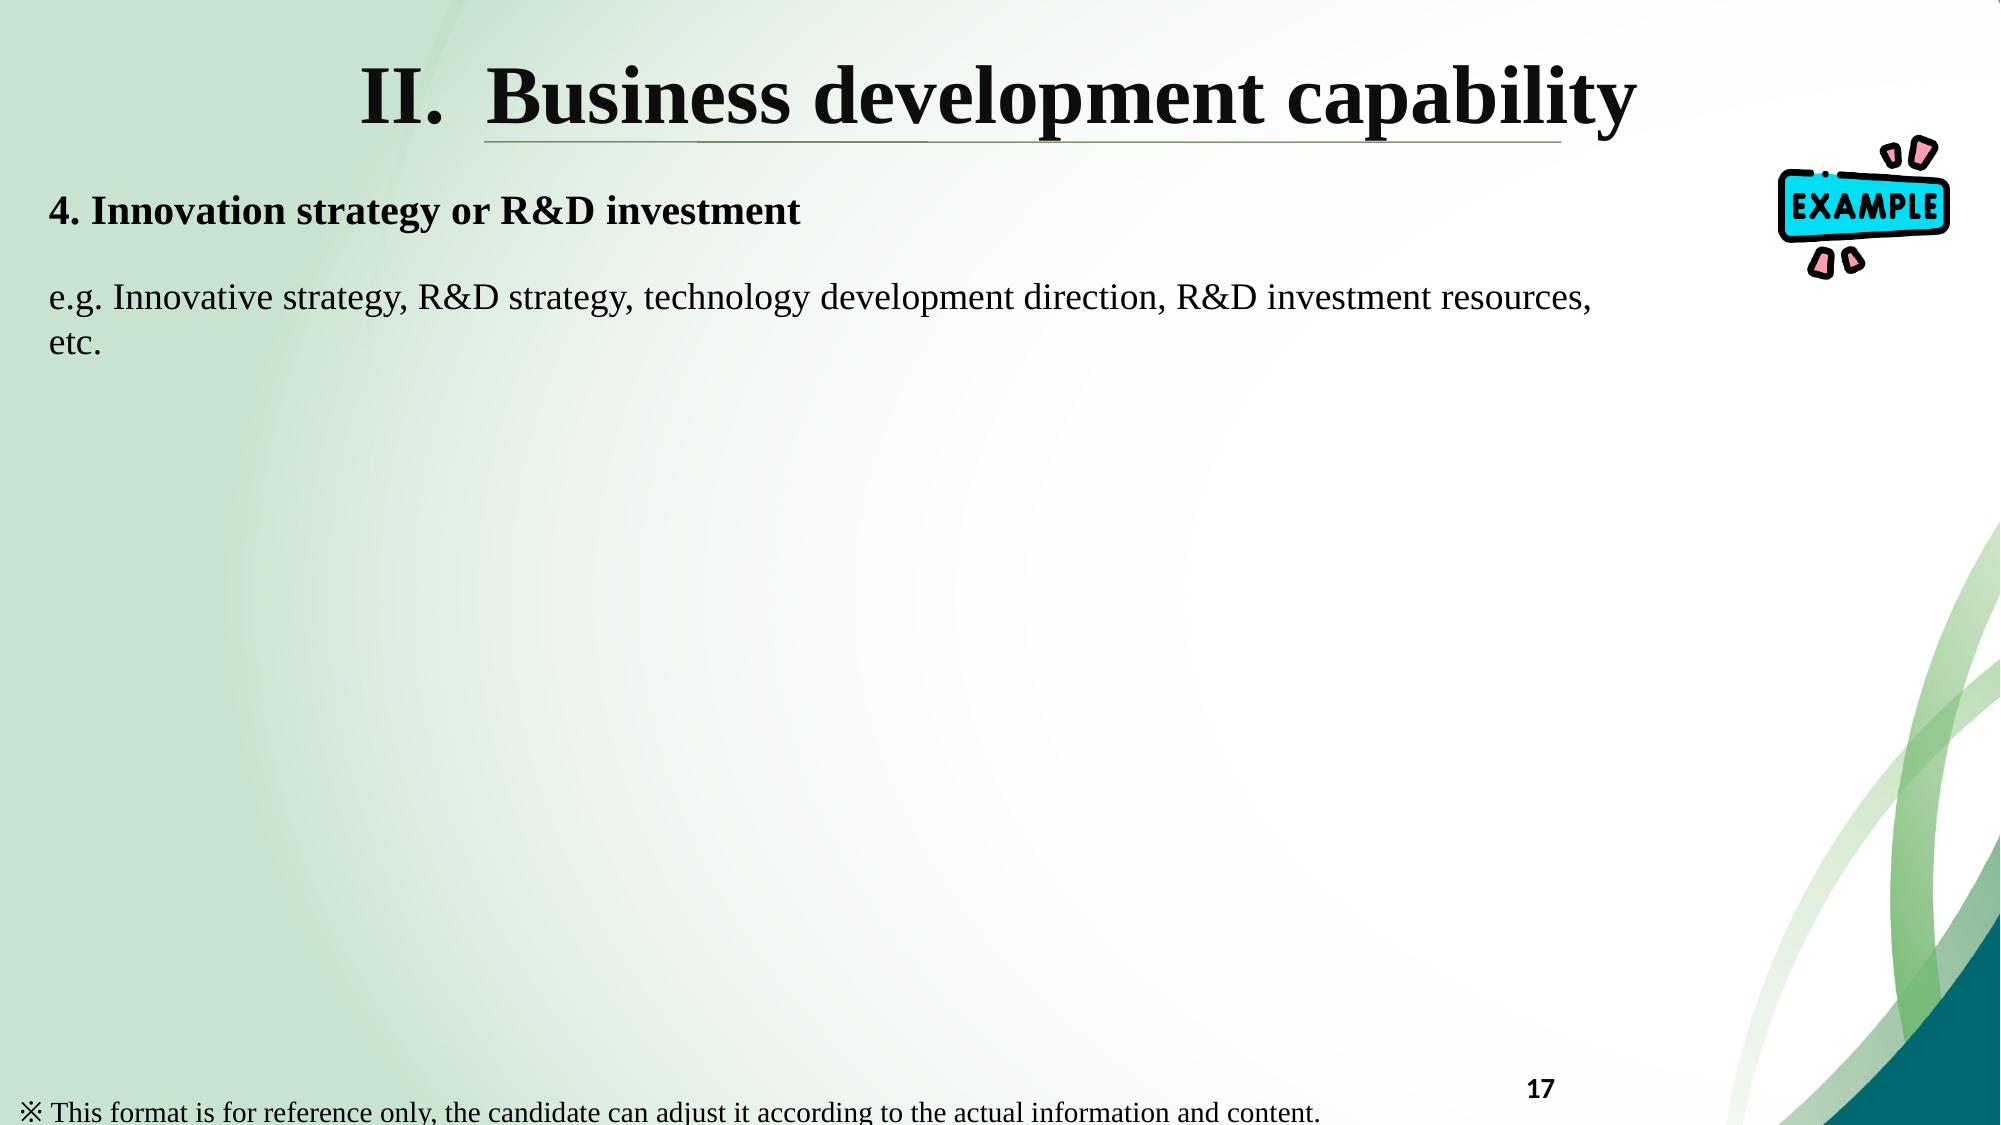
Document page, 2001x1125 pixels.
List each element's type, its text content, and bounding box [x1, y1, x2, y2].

title II. Business development capability [3, 36, 1996, 139]
picture [1778, 139, 1950, 293]
text_box 17 [1518, 1053, 1969, 1114]
text_box e.g. Innovative strategy, R&D strategy, technology development direction, R&D investment resources, etc. [42, 257, 1662, 377]
text_box ※ This format is for reference only, the candidate can adjust it according to the actual information and content. [12, 1068, 1330, 1125]
text_box 4. Innovation strategy or R&D investment [42, 168, 1662, 248]
